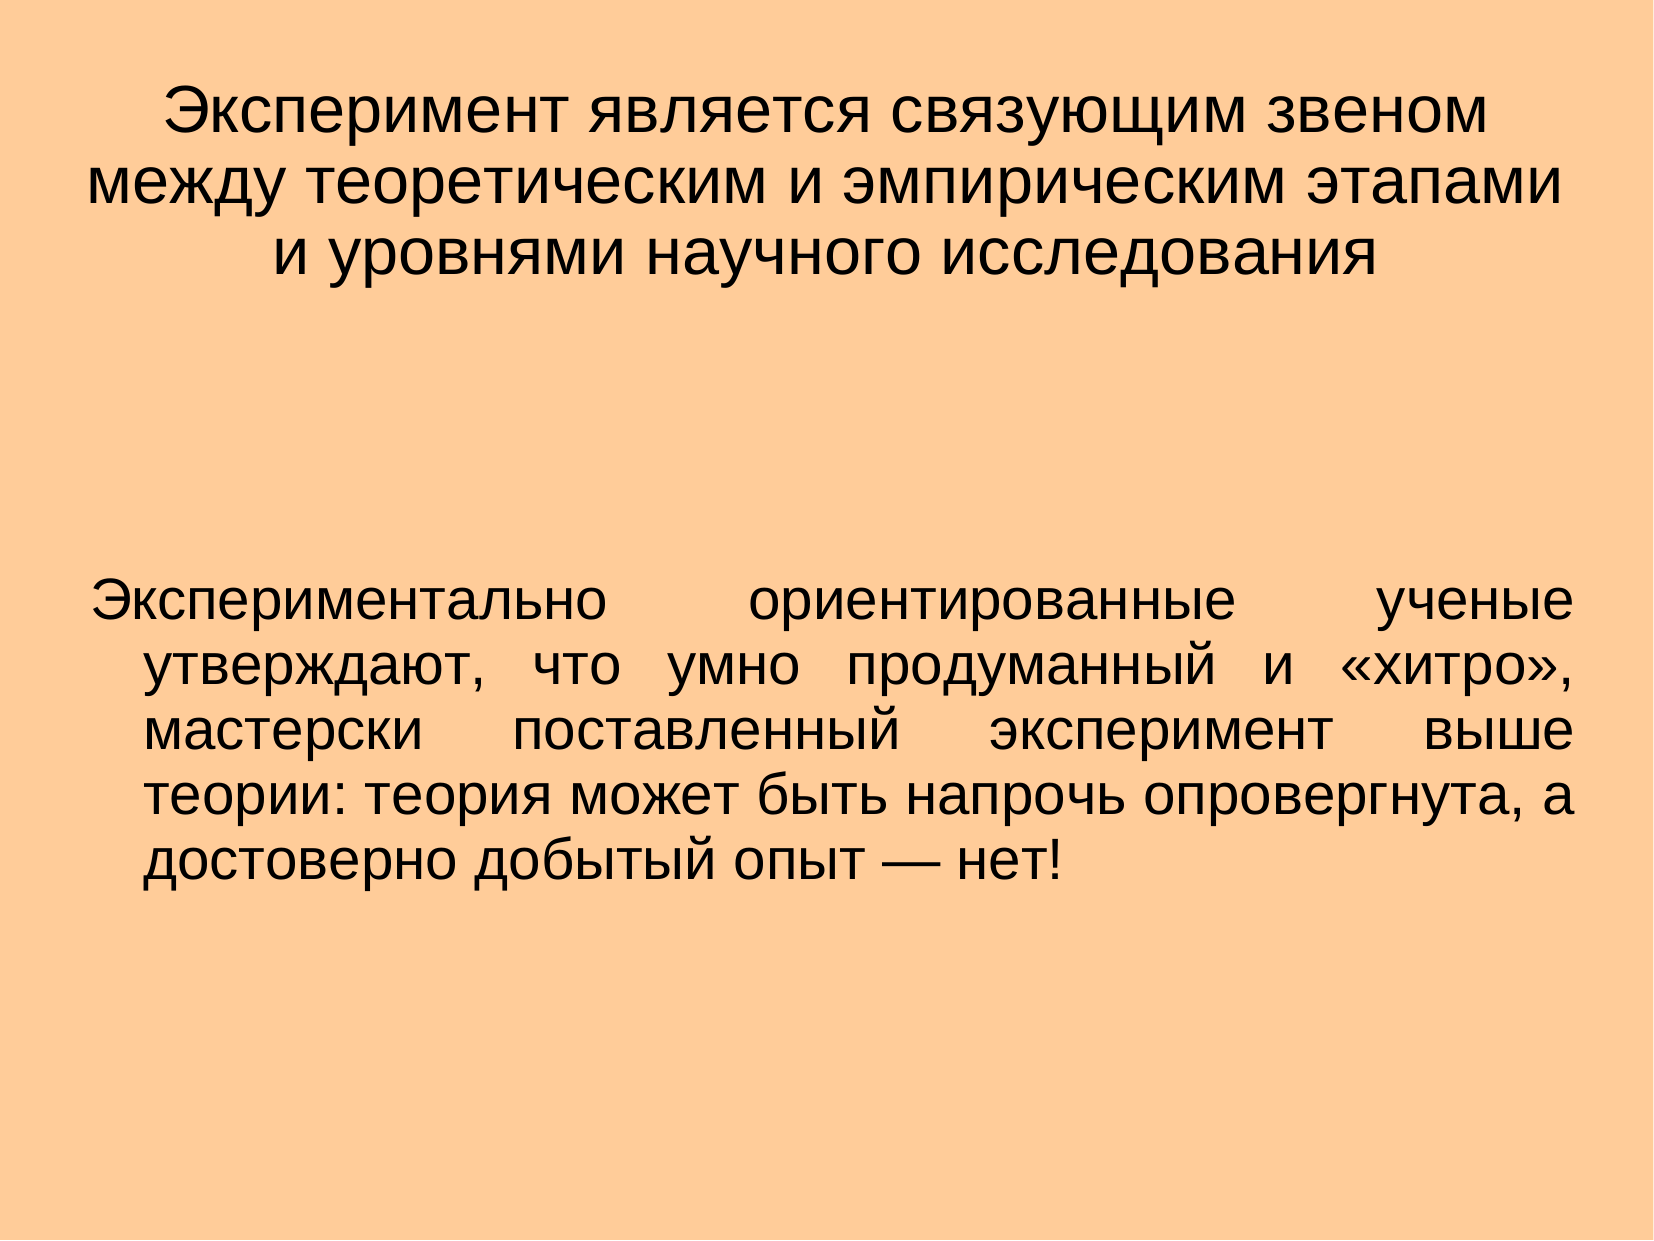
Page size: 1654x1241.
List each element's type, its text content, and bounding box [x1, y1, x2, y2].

subtitle Экспериментально ориентированные ученые утверждают, что умно продуманный и «хитро», мастерски поставленный эксперимент выше теории: теория может быть напрочь опровергнута, а достоверно добытый опыт ― нет! [88, 295, 1577, 1100]
title Эксперимент является связующим звеном между теоретическим и эмпирическим этапами и уровнями научного исследования [82, 59, 1571, 305]
